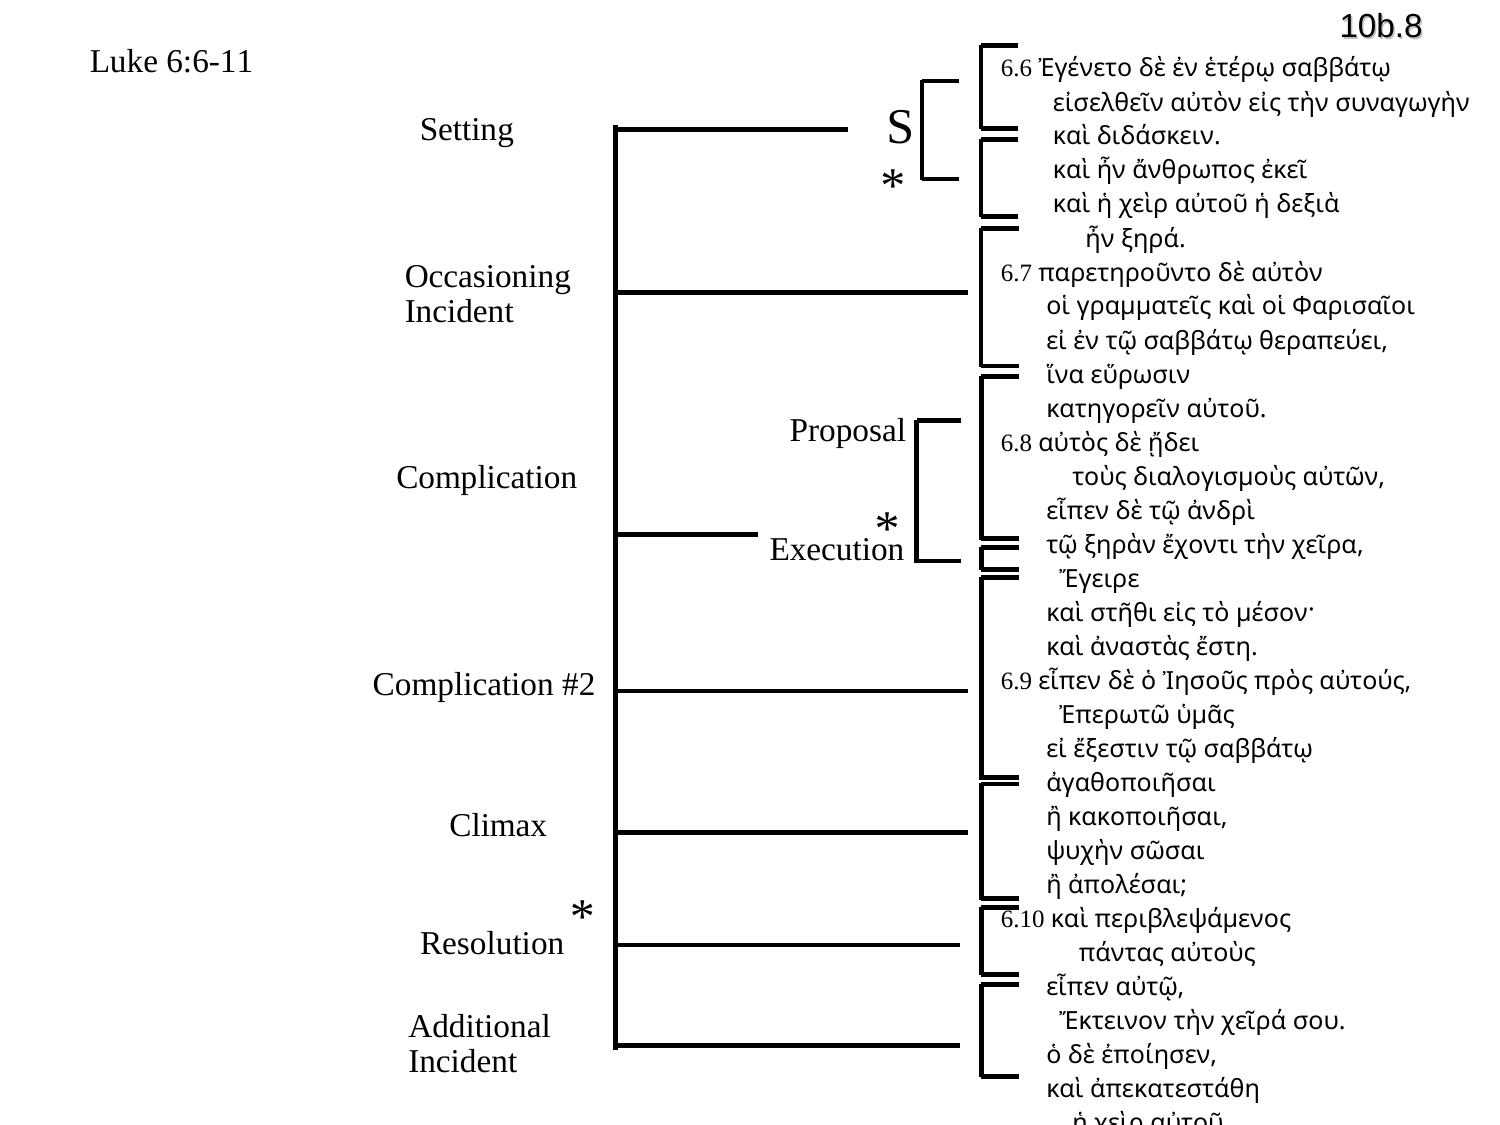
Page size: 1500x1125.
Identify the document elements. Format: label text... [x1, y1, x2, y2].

text_box * [555, 885, 644, 920]
text_box S [871, 94, 961, 165]
text_box Occasioning Incident [390, 252, 593, 339]
text_box 6.6 Ἐγένετο δὲ ἐν ἑτέρῳ σαββάτῳ εἰσελθεῖν αὐτὸν εἰς τὴν συναγωγὴν καὶ διδάσκειν. καὶ ἦν ἄνθρωπος ἐκεῖ καὶ ἡ χεὶρ αὐτοῦ ἡ δεξιὰ ἦν ξηρά. 6.7 παρετηροῦντο δὲ αὐτὸν οἱ γραμματεῖς καὶ οἱ Φαρισαῖοι εἰ ἐν τῷ σαββάτῳ θεραπεύει, ἵνα εὕρωσιν κατηγορεῖν αὐτοῦ. 6.8 αὐτὸς δὲ ᾔδει τοὺς διαλογισμοὺς αὐτῶν, εἶπεν δὲ τῷ ἀνδρὶ τῷ ξηρὰν ἔχοντι τὴν χεῖρα, Ἔγειρε καὶ στῆθι εἰς τὸ μέσον· καὶ ἀναστὰς ἔστη. 6.9 εἶπεν δὲ ὁ Ἰησοῦς πρὸς αὐτούς, Ἐπερωτῶ ὑμᾶς εἰ ἔξεστιν τῷ σαββάτῳ ἀγαθοποιῆσαι ἢ κακοποιῆσαι, ψυχὴν σῶσαι ἢ ἀπολέσαι; 6.10 καὶ περιβλεψάμενος πάντας αὐτοὺς εἶπεν αὐτῷ, Ἔκτεινον τὴν χεῖρά σου. ὁ δὲ ἐποίησεν, καὶ ἀπεκατεστάθη ἡ χεὶρ αὐτοῦ. 6.11 αὐτοὶ δὲ ἐπλήσθησαν ἀνοίας καὶ διελάλουν πρὸς ἀλλήλους τί ἂν ποιήσαιεν τῷ Ἰησοῦ. [986, 42, 1487, 1125]
text_box Execution [754, 525, 943, 596]
text_box Complication #2 [357, 660, 622, 717]
text_box Climax [434, 802, 699, 859]
text_box Additional Incident [393, 1002, 658, 1090]
text_box * [859, 496, 949, 567]
text_box * [865, 154, 955, 225]
text_box Resolution [405, 920, 669, 977]
text_box Setting [405, 104, 593, 176]
text_box Complication [381, 453, 646, 511]
text_box 10b.8 [1324, 0, 1488, 53]
text_box Luke 6:6-11 [75, 37, 323, 90]
text_box Proposal [774, 406, 963, 477]
